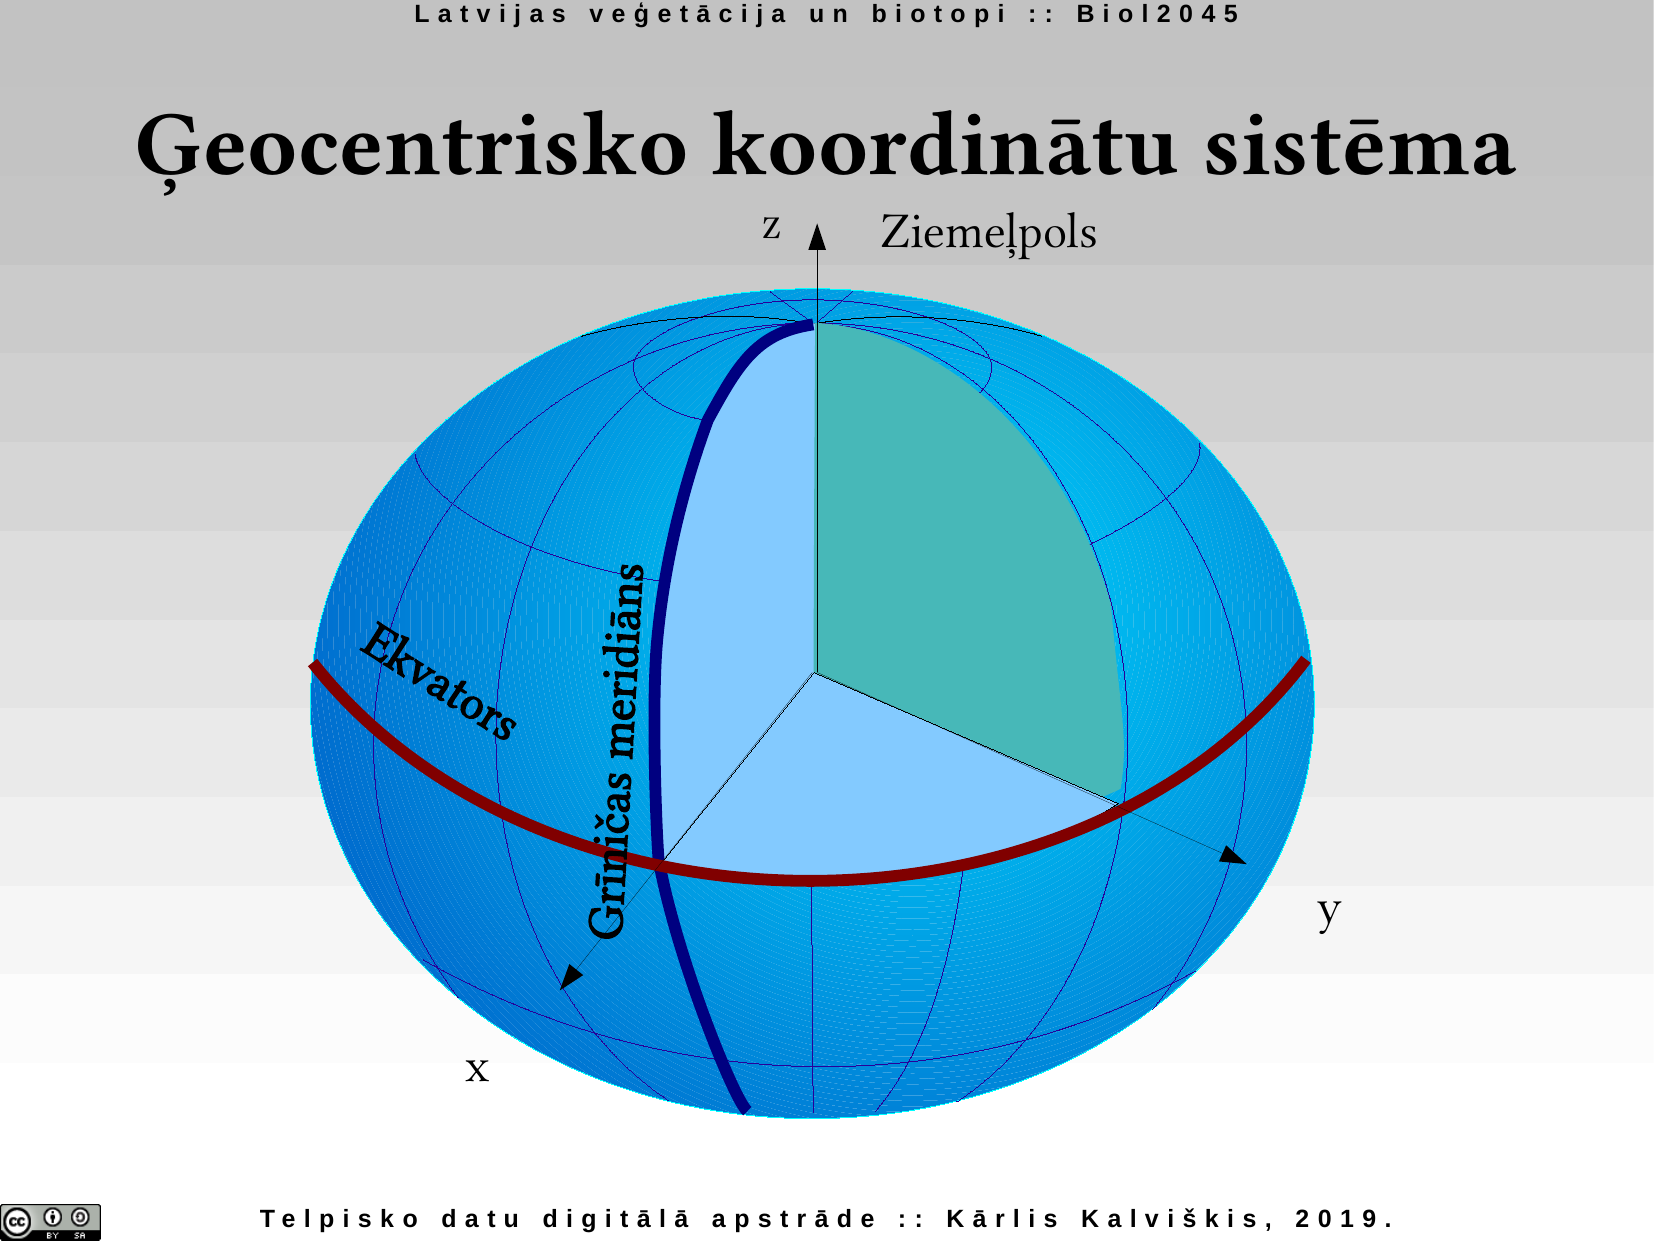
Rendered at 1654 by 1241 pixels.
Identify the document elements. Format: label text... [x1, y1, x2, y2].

text_box [310, 288, 1315, 1119]
title Ģeocentrisko koordinātu sistēma [0, 1, 1654, 287]
text_box Grīničas meridiāns [576, 503, 663, 942]
text_box x [465, 1036, 491, 1093]
text_box Ekvators [351, 611, 560, 774]
text_box y [1317, 877, 1344, 935]
picture [0, 287, 1654, 1241]
